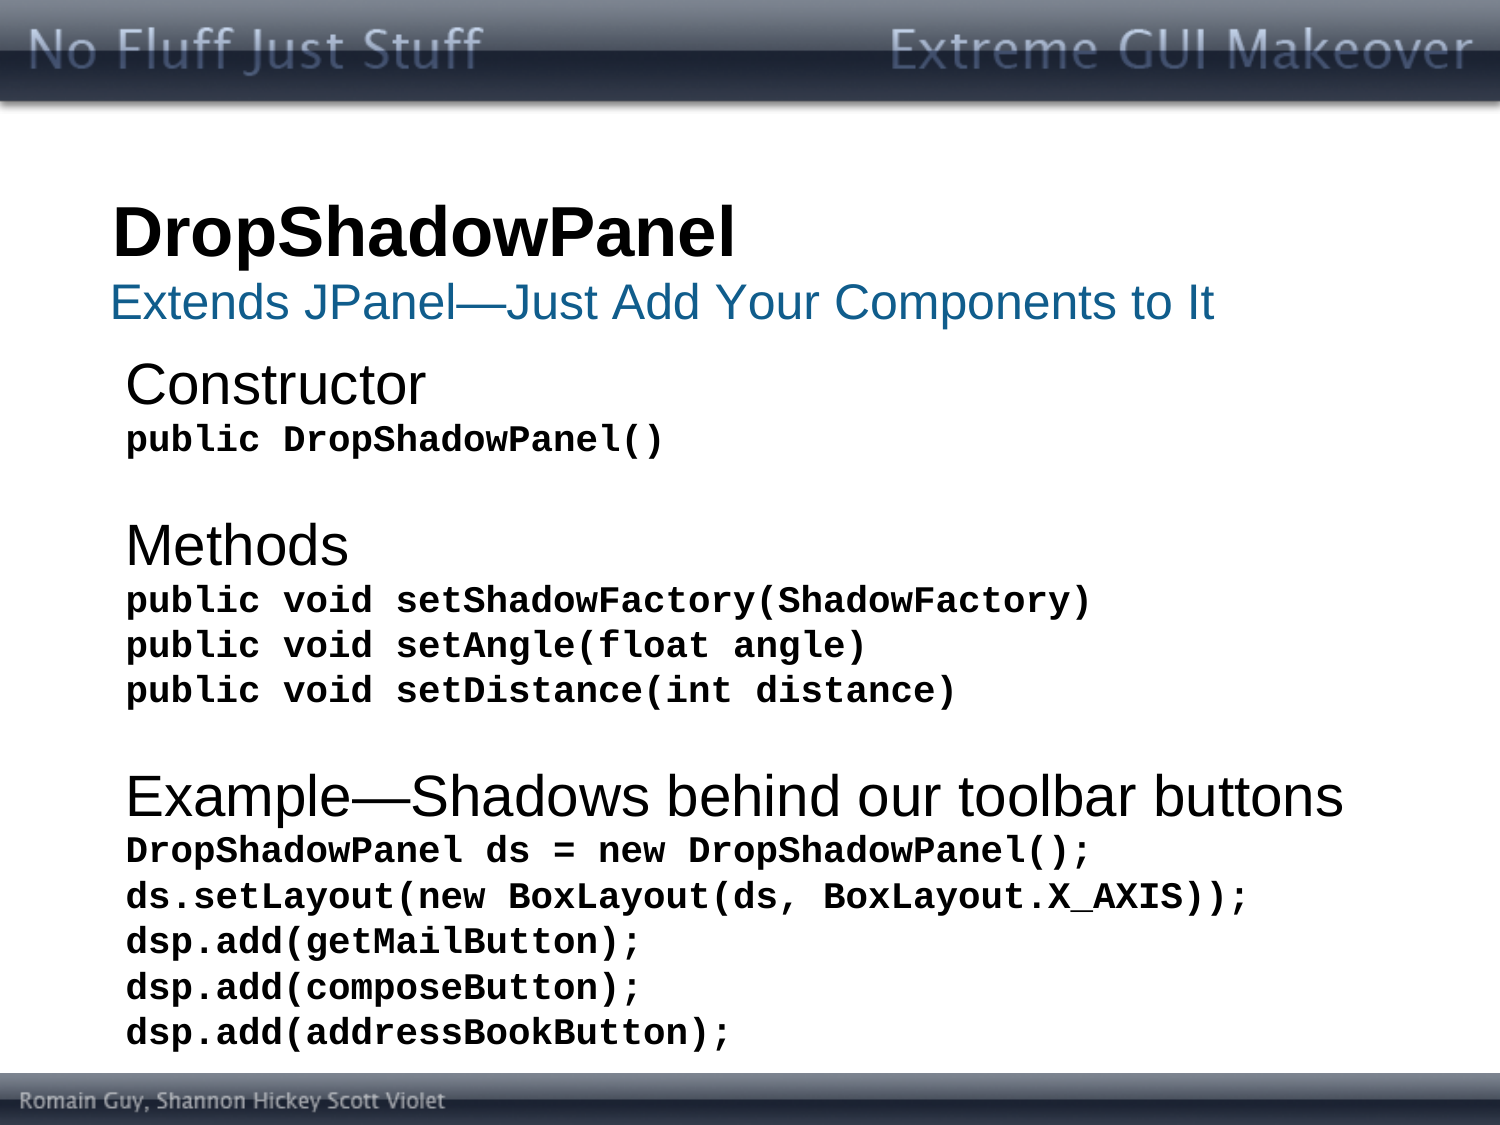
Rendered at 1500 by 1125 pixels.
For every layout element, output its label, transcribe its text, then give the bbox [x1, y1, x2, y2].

text_box Extends JPanel—Just Add Your Components to It [101, 262, 1377, 352]
title DropShadowPanel [112, 119, 1417, 271]
text_box Constructor public DropShadowPanel() Methods public void setShadowFactory(ShadowFactory) public void setAngle(float angle) public void setDistance(int distance) Example—Shadows behind our toolbar buttons DropShadowPanel ds = new DropShadowPanel(); ds.setLayout(new BoxLayout(ds, BoxLayout.X_AXIS)); dsp.add(getMailButton); dsp.add(composeButton); dsp.add(addressBookButton); [125, 347, 1431, 1124]
picture [0, 1073, 1500, 1125]
picture [0, 0, 1500, 114]
